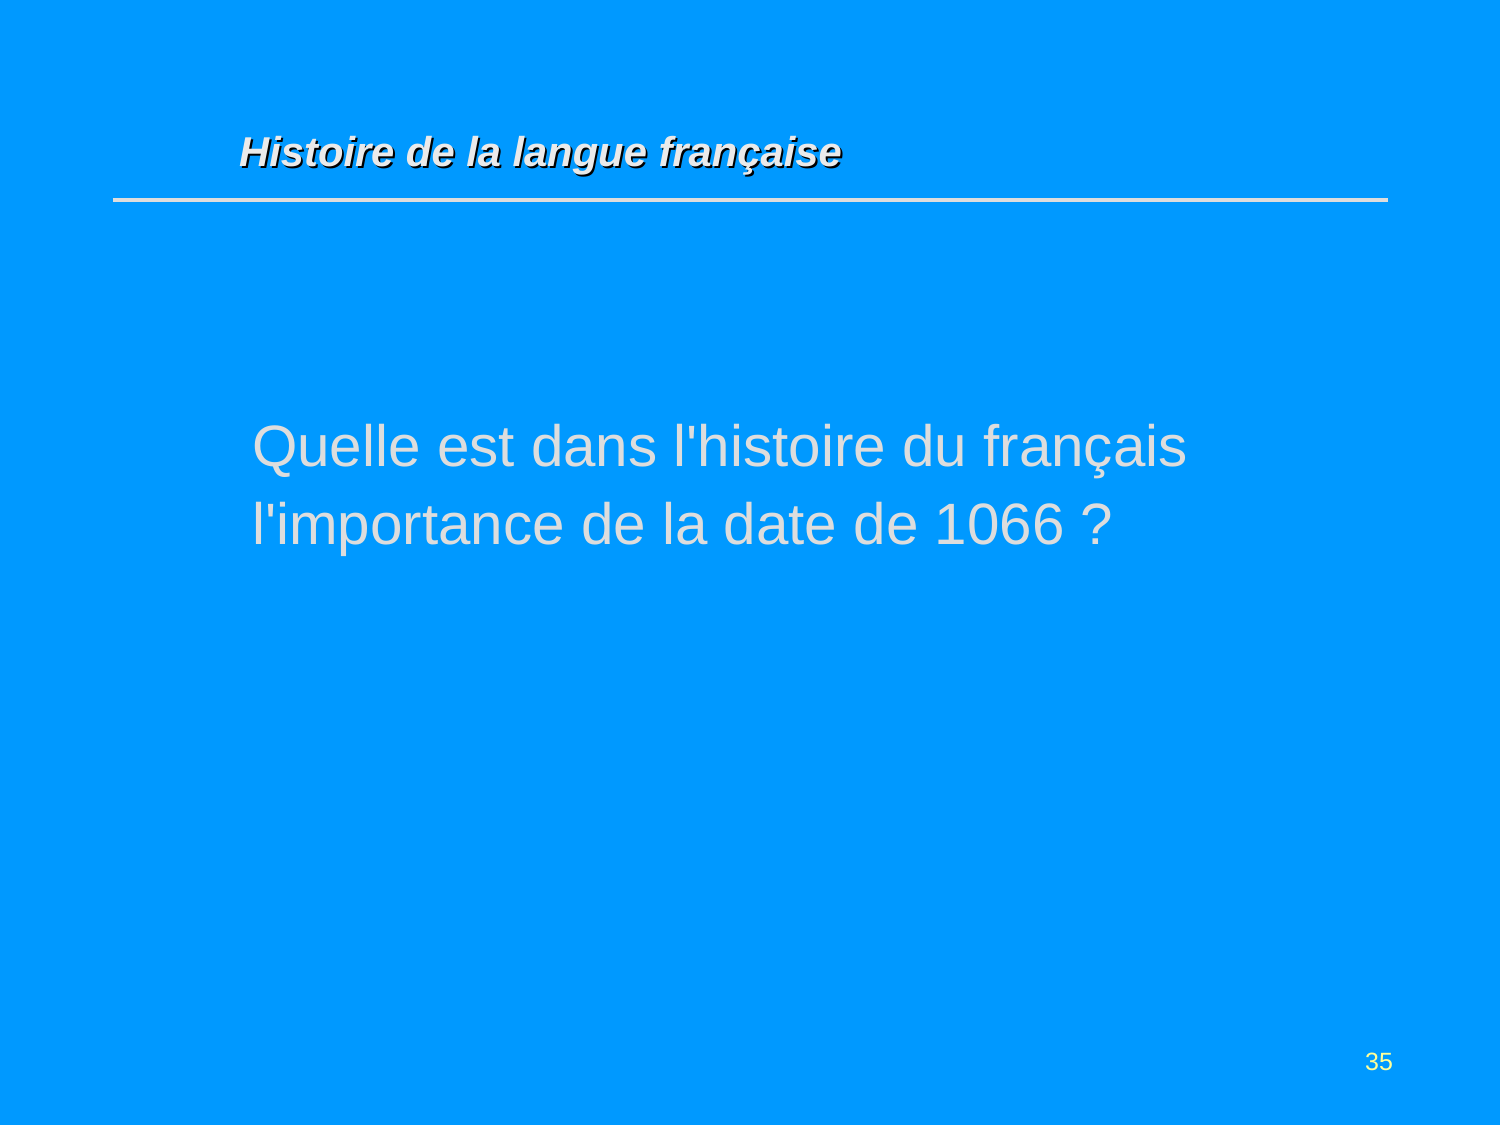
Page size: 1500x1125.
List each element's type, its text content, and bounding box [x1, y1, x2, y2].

text_box Quelle est dans l'histoire du français l'importance de la date de 1066 ? [237, 399, 1375, 566]
text_box Histoire de la langue française [224, 116, 858, 183]
